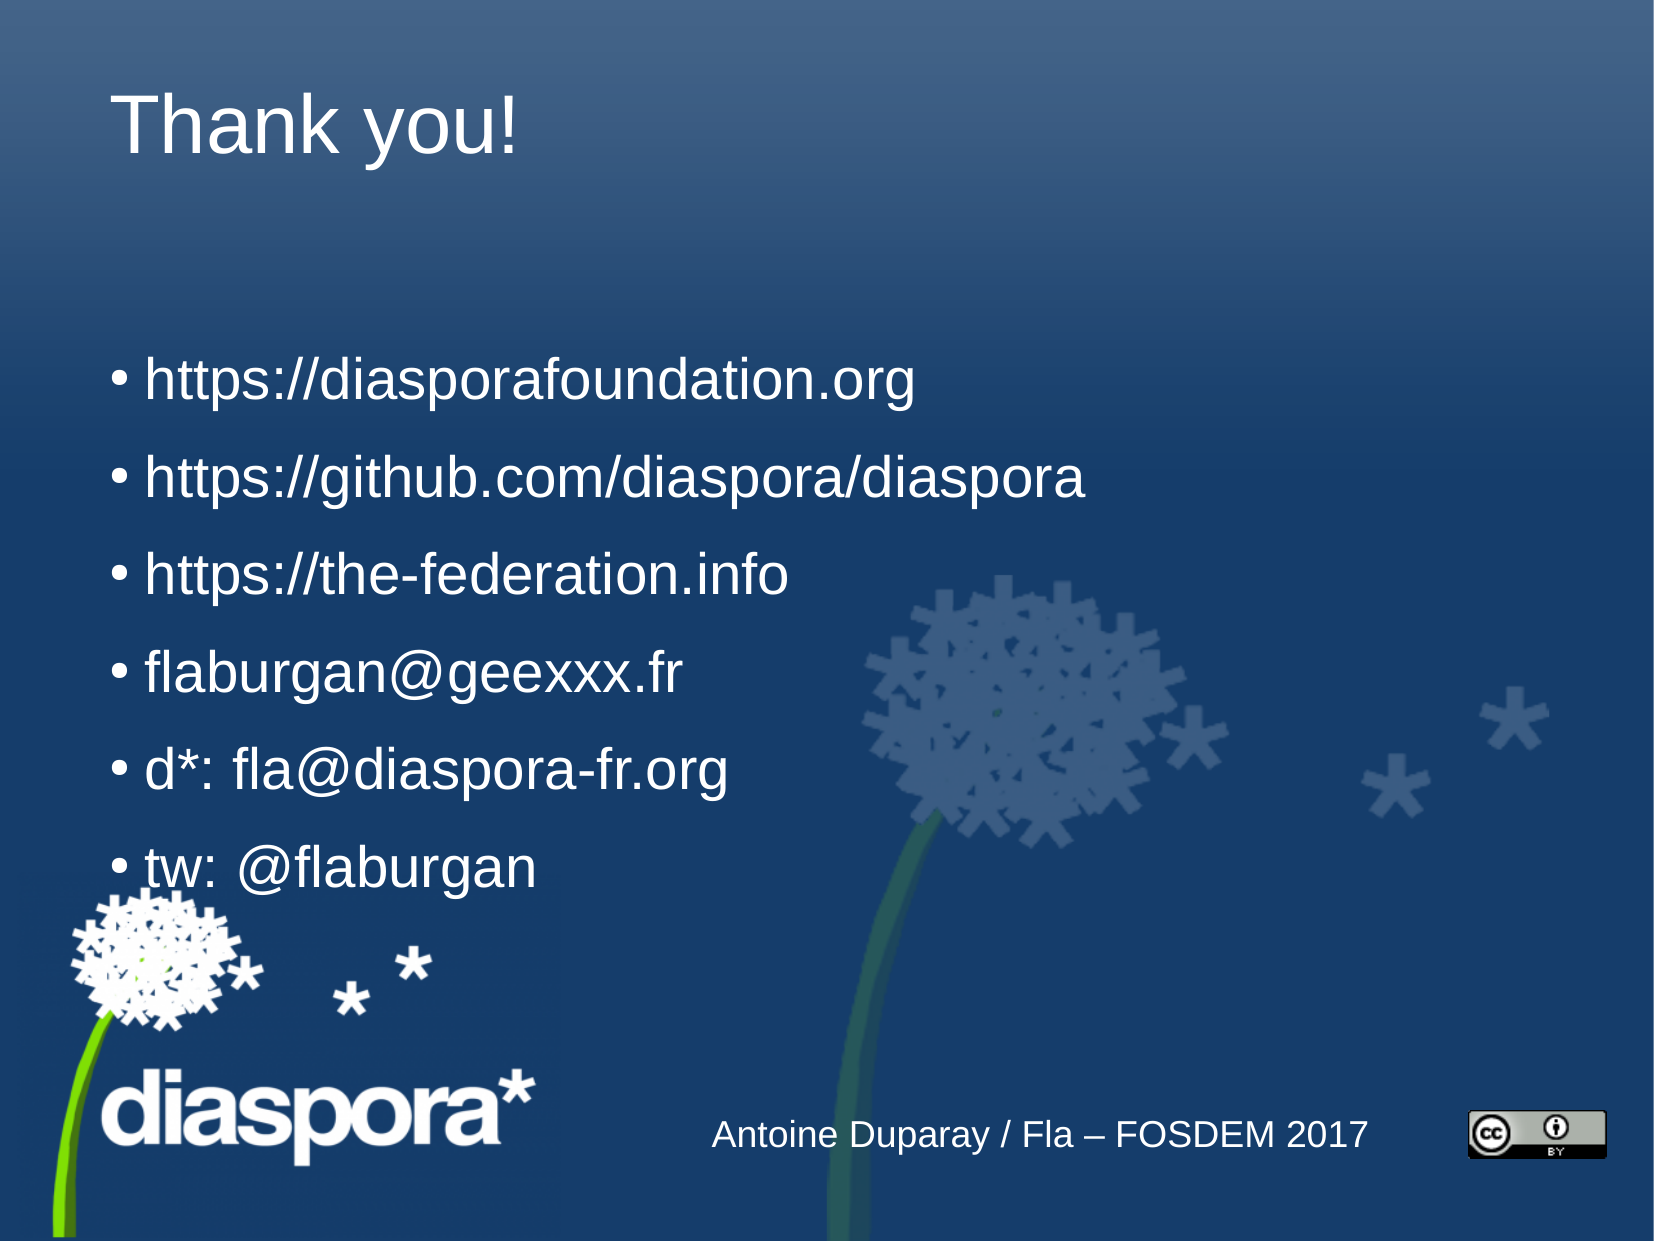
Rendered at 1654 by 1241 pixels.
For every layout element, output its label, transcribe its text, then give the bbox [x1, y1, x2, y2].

picture [0, 0, 1654, 1241]
text_box Thank you! [94, 70, 1477, 254]
text_box https://diasporafoundation.org https://github.com/diaspora/diaspora https://the-federation.info flaburgan@geexxx.fr d*: fla@diaspora-fr.org tw: @flaburgan [94, 307, 1571, 875]
text_box Antoine Duparay / Fla – FOSDEM 2017 [696, 1105, 1394, 1205]
